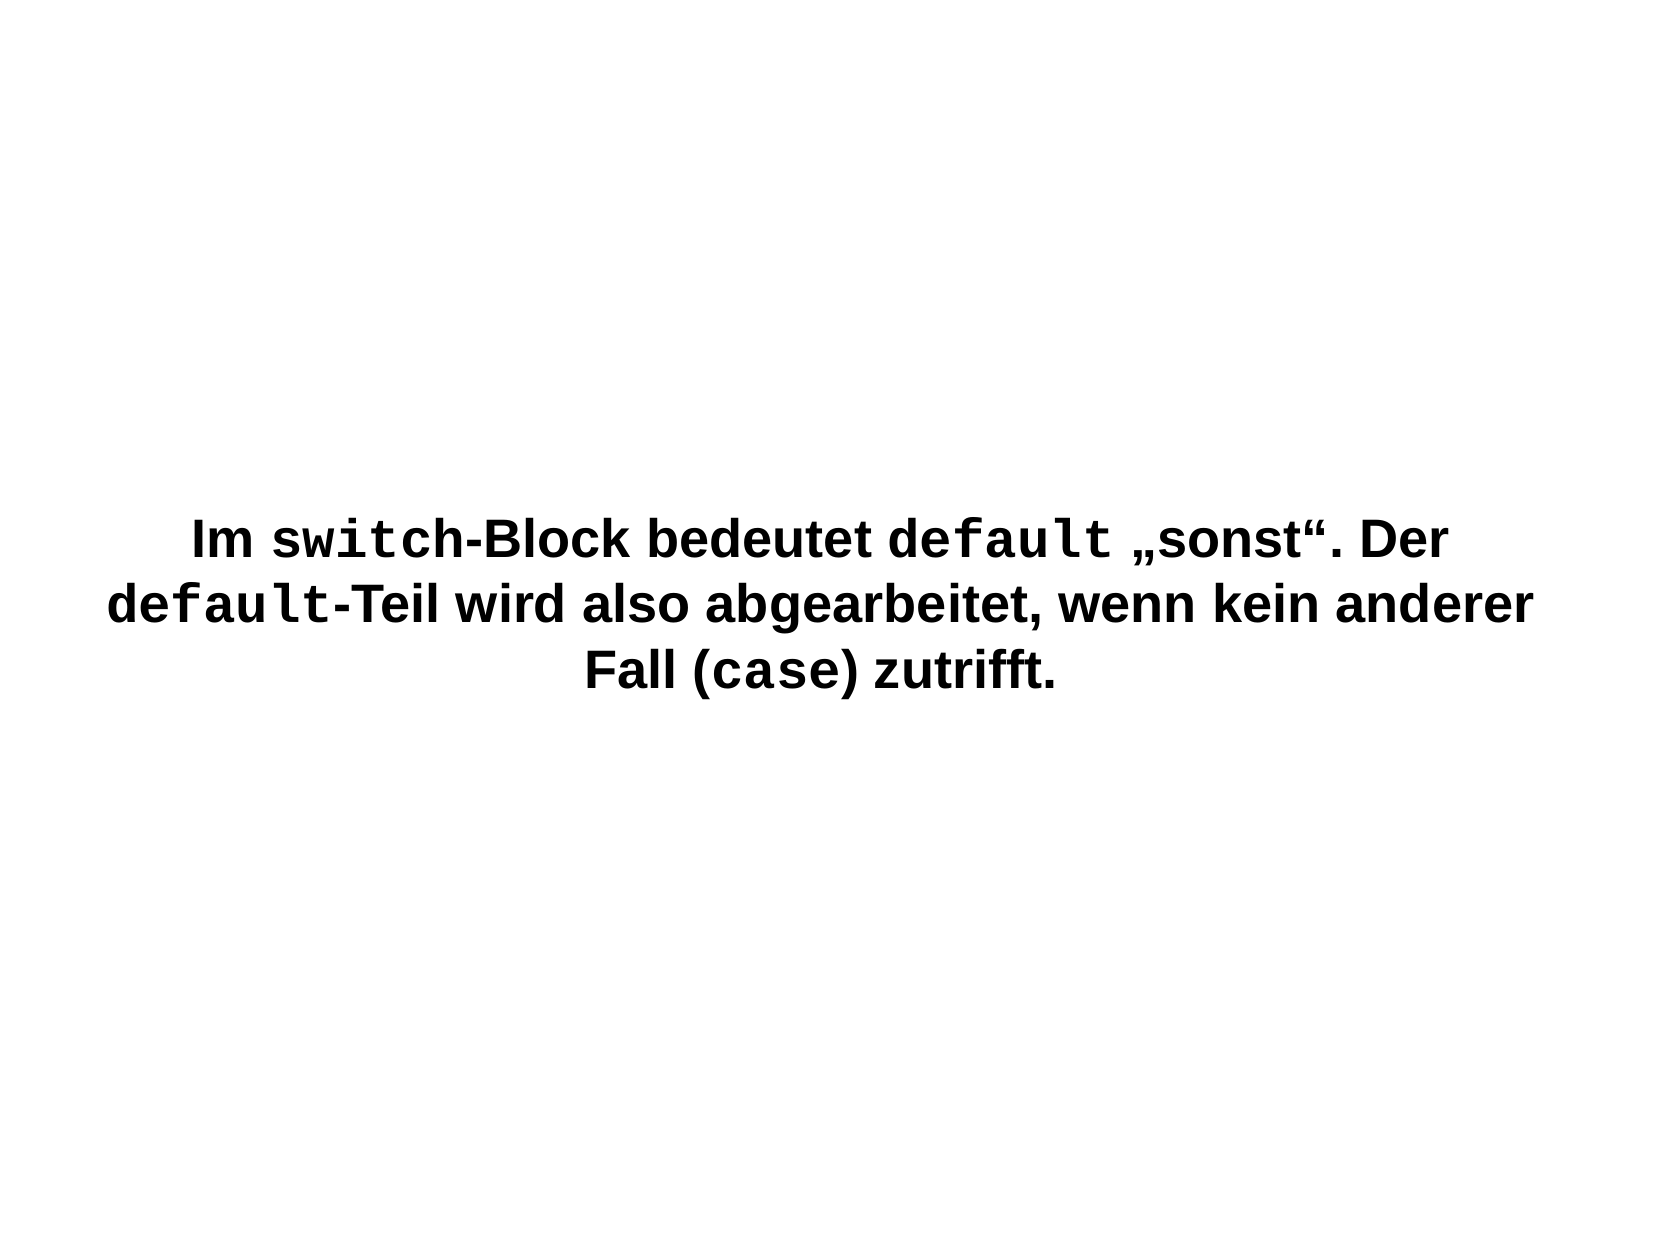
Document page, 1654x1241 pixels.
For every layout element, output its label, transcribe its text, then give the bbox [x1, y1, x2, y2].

title Im switch-Block bedeutet default „sonst“. Der default-Teil wird also abgearbeitet, wenn kein anderer Fall (case) zutrifft. [76, 506, 1566, 707]
